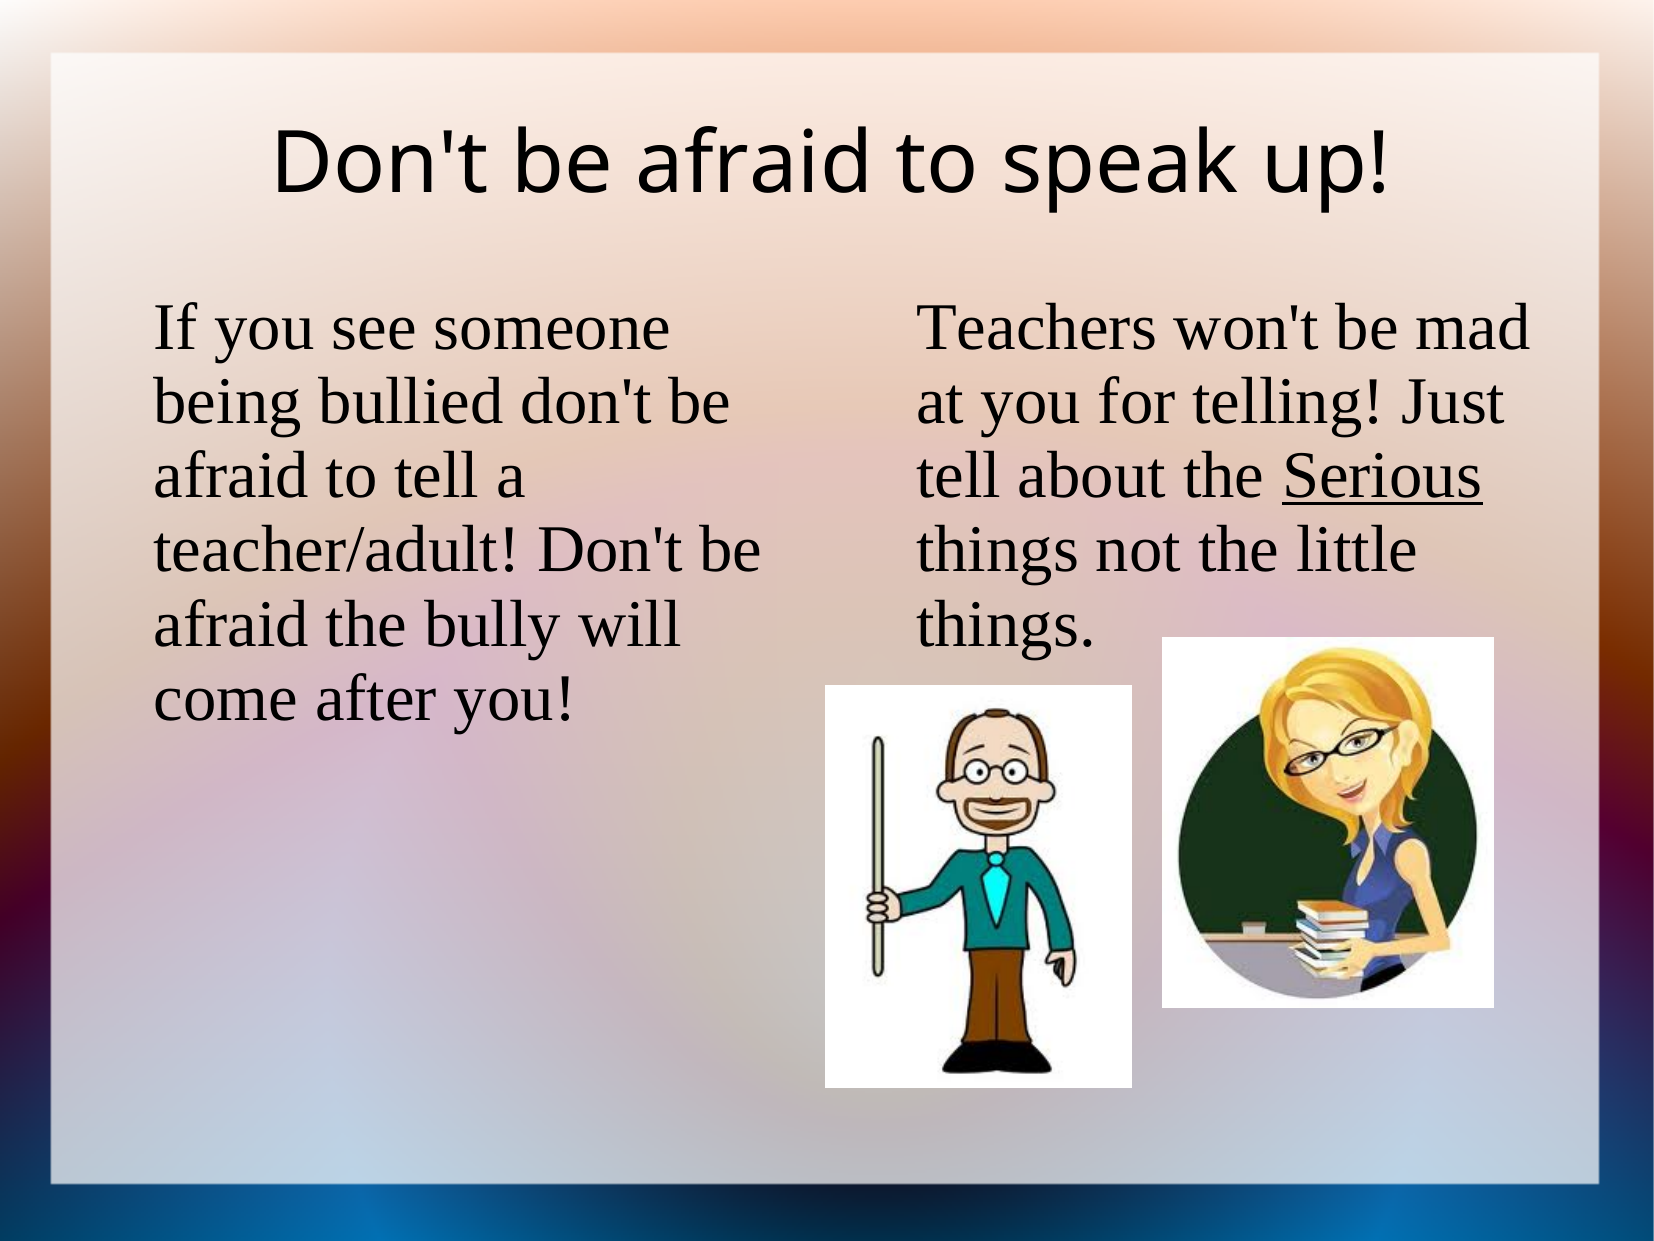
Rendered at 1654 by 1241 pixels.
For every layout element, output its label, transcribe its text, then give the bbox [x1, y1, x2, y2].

list If you see someone being bullied don't be afraid to tell a teacher/adult! Don't be afraid the bully will come after you! [82, 290, 809, 1034]
picture [0, 0, 1654, 1241]
title Don't be afraid to speak up! [86, 55, 1576, 263]
list Teachers won't be mad at you for telling! Just tell about the Serious things not the little things. [845, 290, 1572, 1034]
